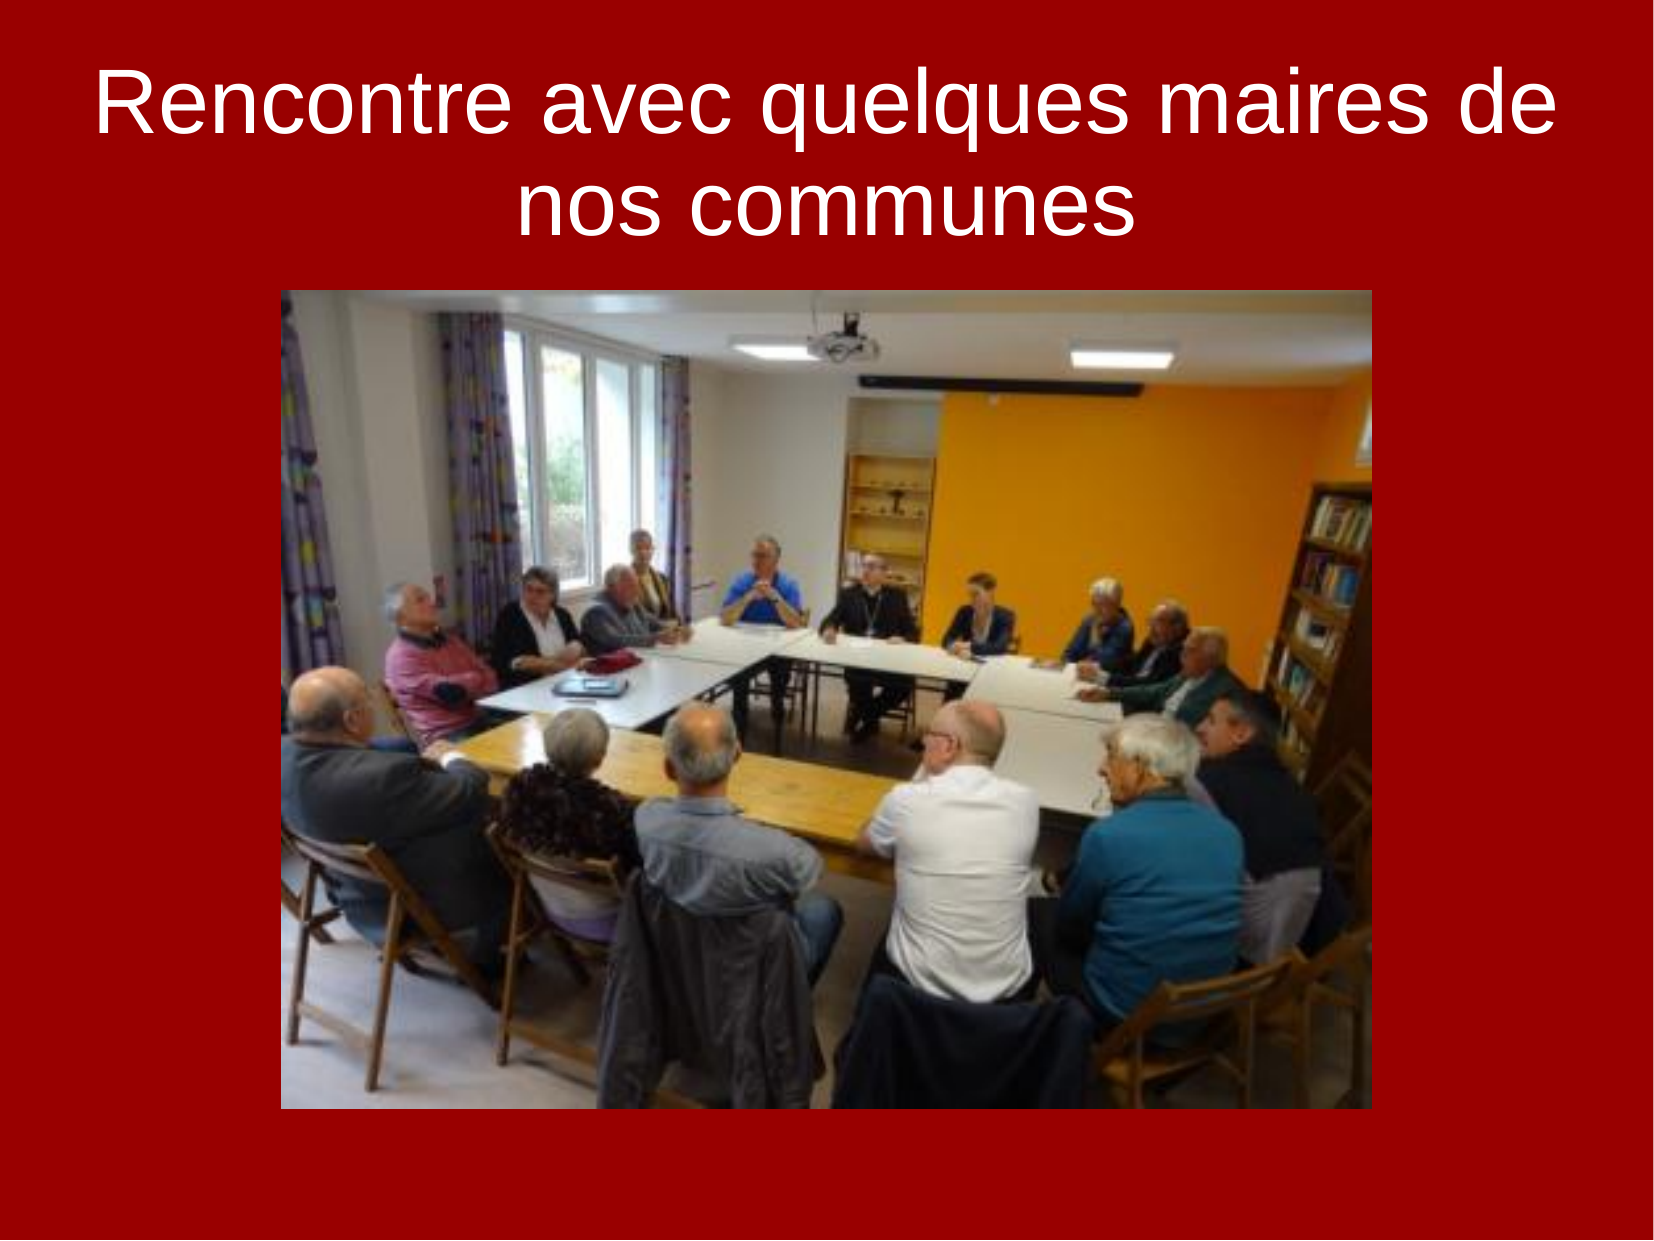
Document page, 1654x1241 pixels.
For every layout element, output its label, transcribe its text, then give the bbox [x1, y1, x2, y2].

title Rencontre avec quelques maires de nos communes [82, 49, 1571, 257]
picture [281, 290, 1372, 1109]
